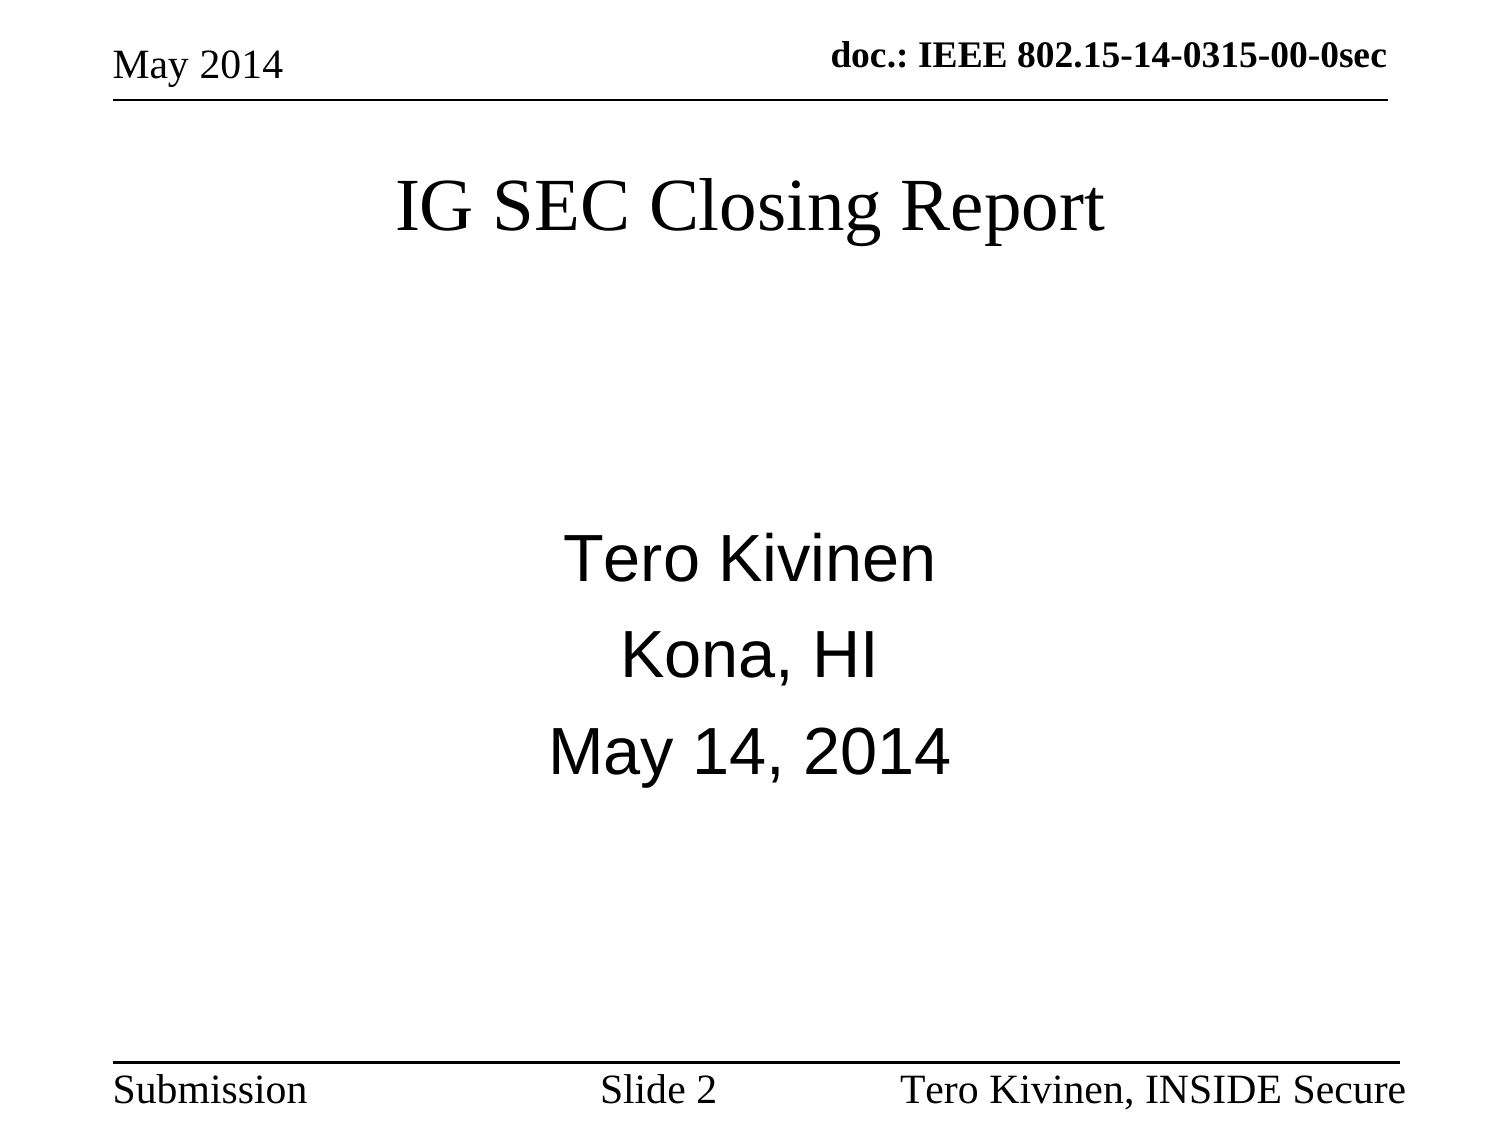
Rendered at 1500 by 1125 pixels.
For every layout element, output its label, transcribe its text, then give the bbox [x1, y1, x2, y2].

subtitle Tero Kivinen Kona, HI May 14, 2014 [112, 324, 1388, 978]
title IG SEC Closing Report [112, 112, 1388, 288]
